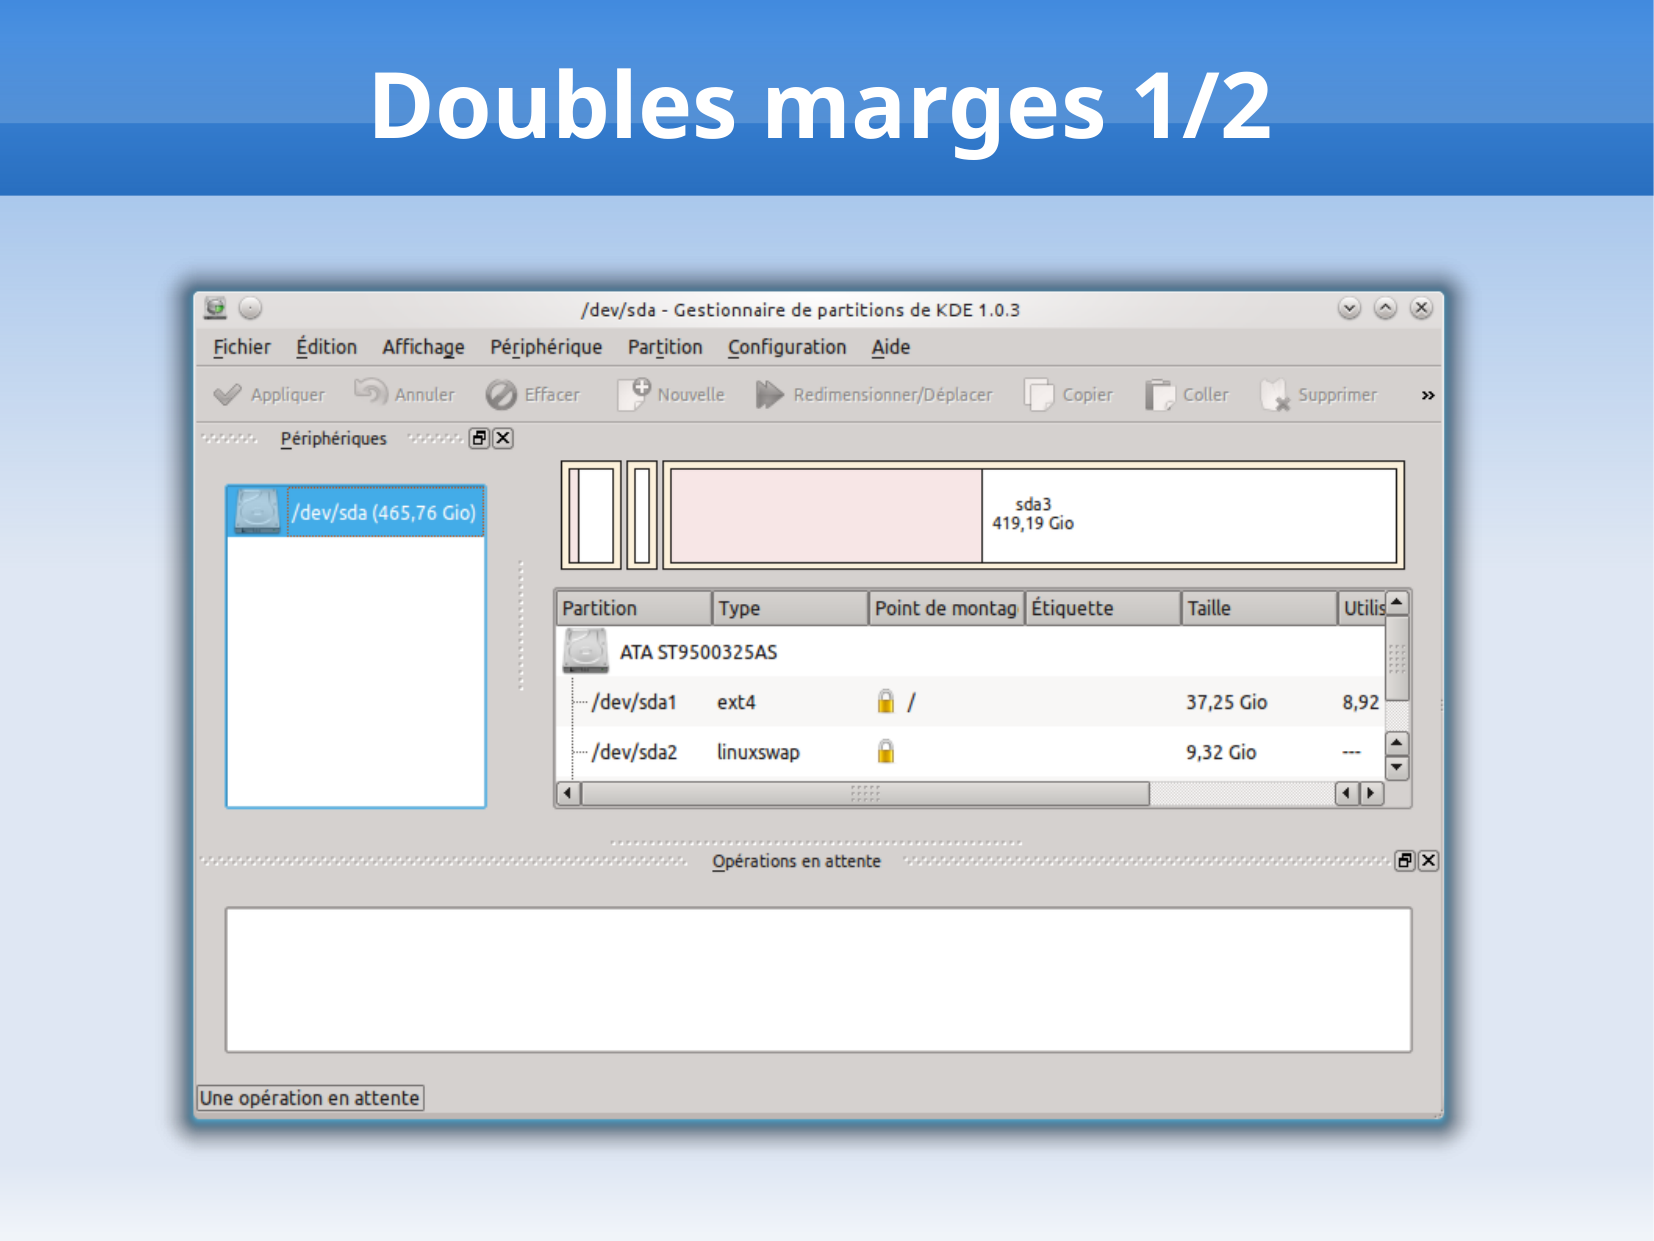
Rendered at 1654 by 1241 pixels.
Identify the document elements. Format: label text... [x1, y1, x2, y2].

picture [0, 0, 1654, 1241]
title Doubles marges 1/2 [76, 0, 1565, 208]
